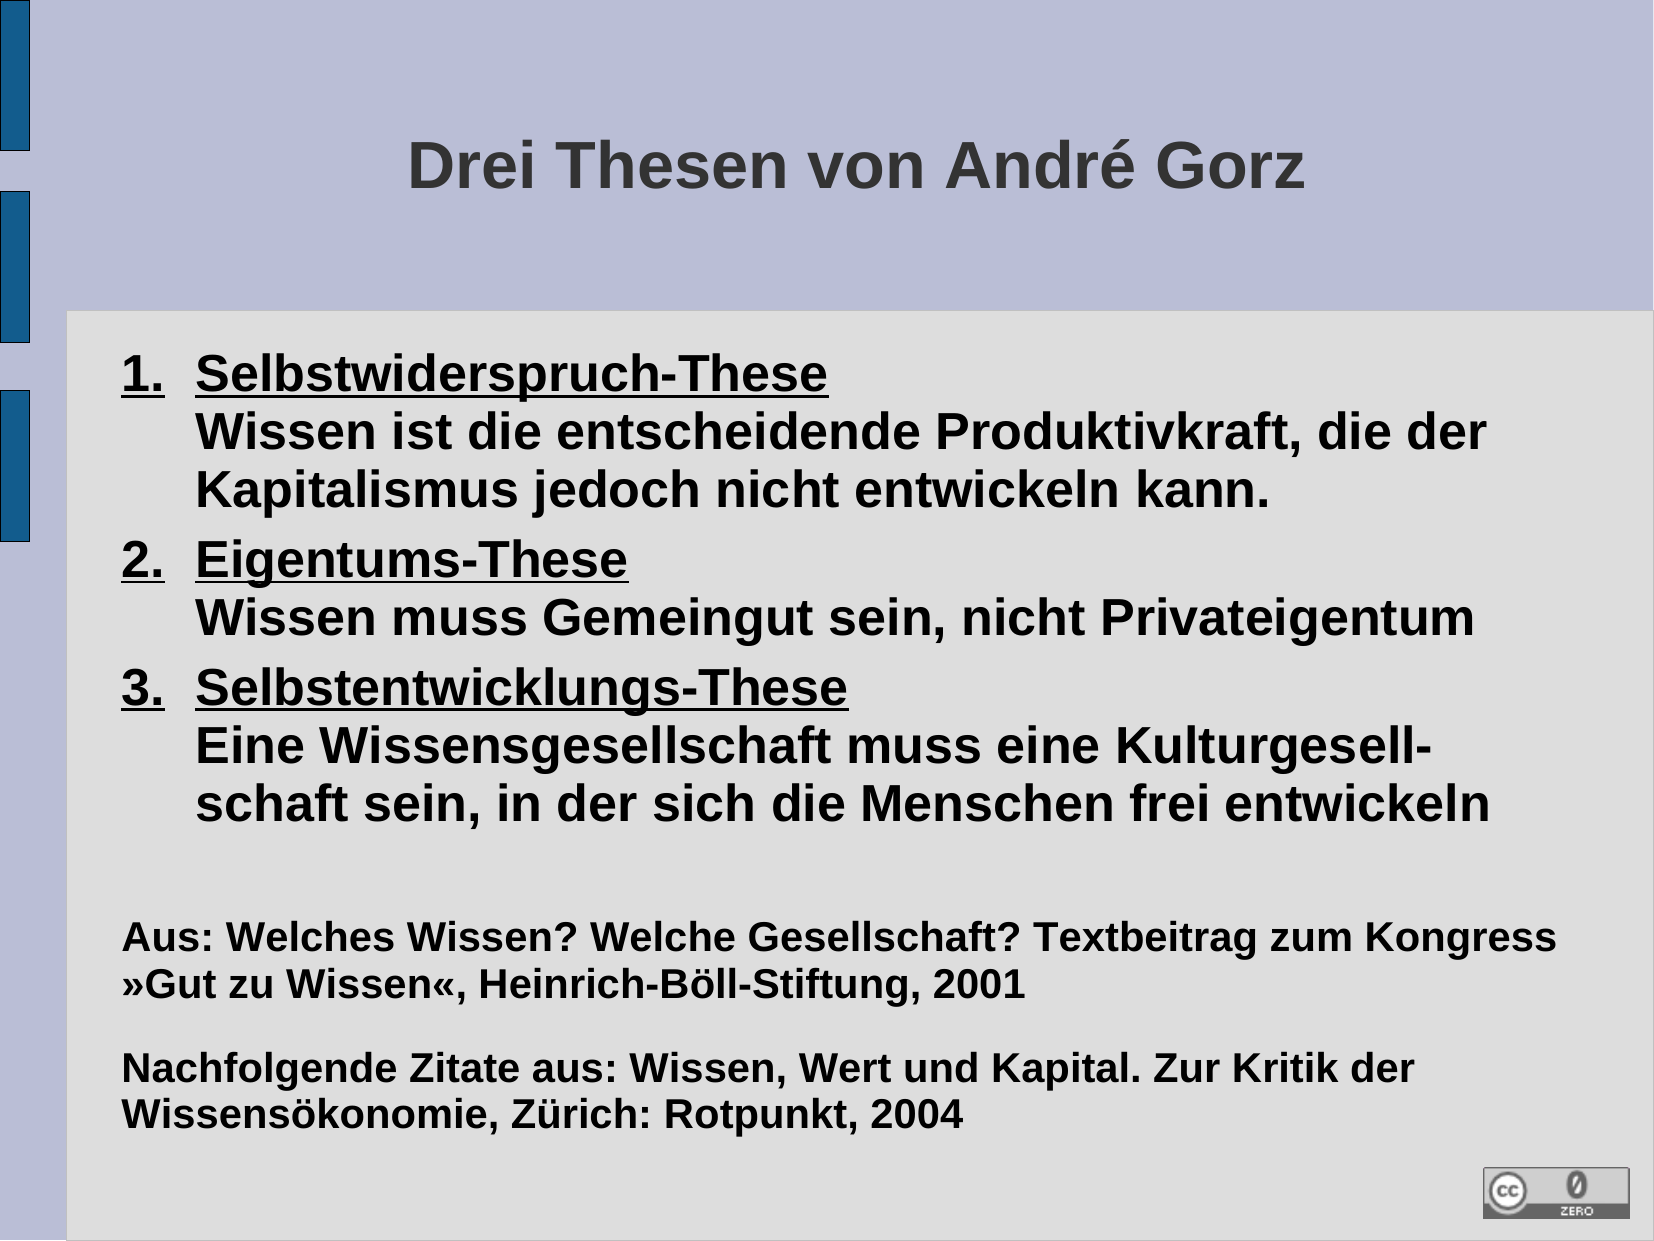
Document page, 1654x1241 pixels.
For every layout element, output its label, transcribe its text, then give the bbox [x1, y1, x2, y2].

picture [1483, 1167, 1630, 1219]
list 1. Selbstwiderspruch-These Wissen ist die entscheidende Produktivkraft, die der Kapitalismus jedoch nicht entwickeln kann. 2. Eigentums-These Wissen muss Gemeingut sein, nicht Privateigentum 3. Selbstentwicklungs-These Eine Wissensgesellschaft muss eine Kulturgesell- schaft sein, in der sich die Menschen frei entwickeln Aus: Welches Wissen? Welche Gesellschaft? Textbeitrag zum Kongress »Gut zu Wissen«, Heinrich-Böll-Stiftung, 2001 Nachfolgende Zitate aus: Wissen, Wert und Kapital. Zur Kritik der Wissensökonomie, Zürich: Rotpunkt, 2004 [121, 344, 1595, 1152]
title Drei Thesen von André Gorz [121, 61, 1595, 269]
